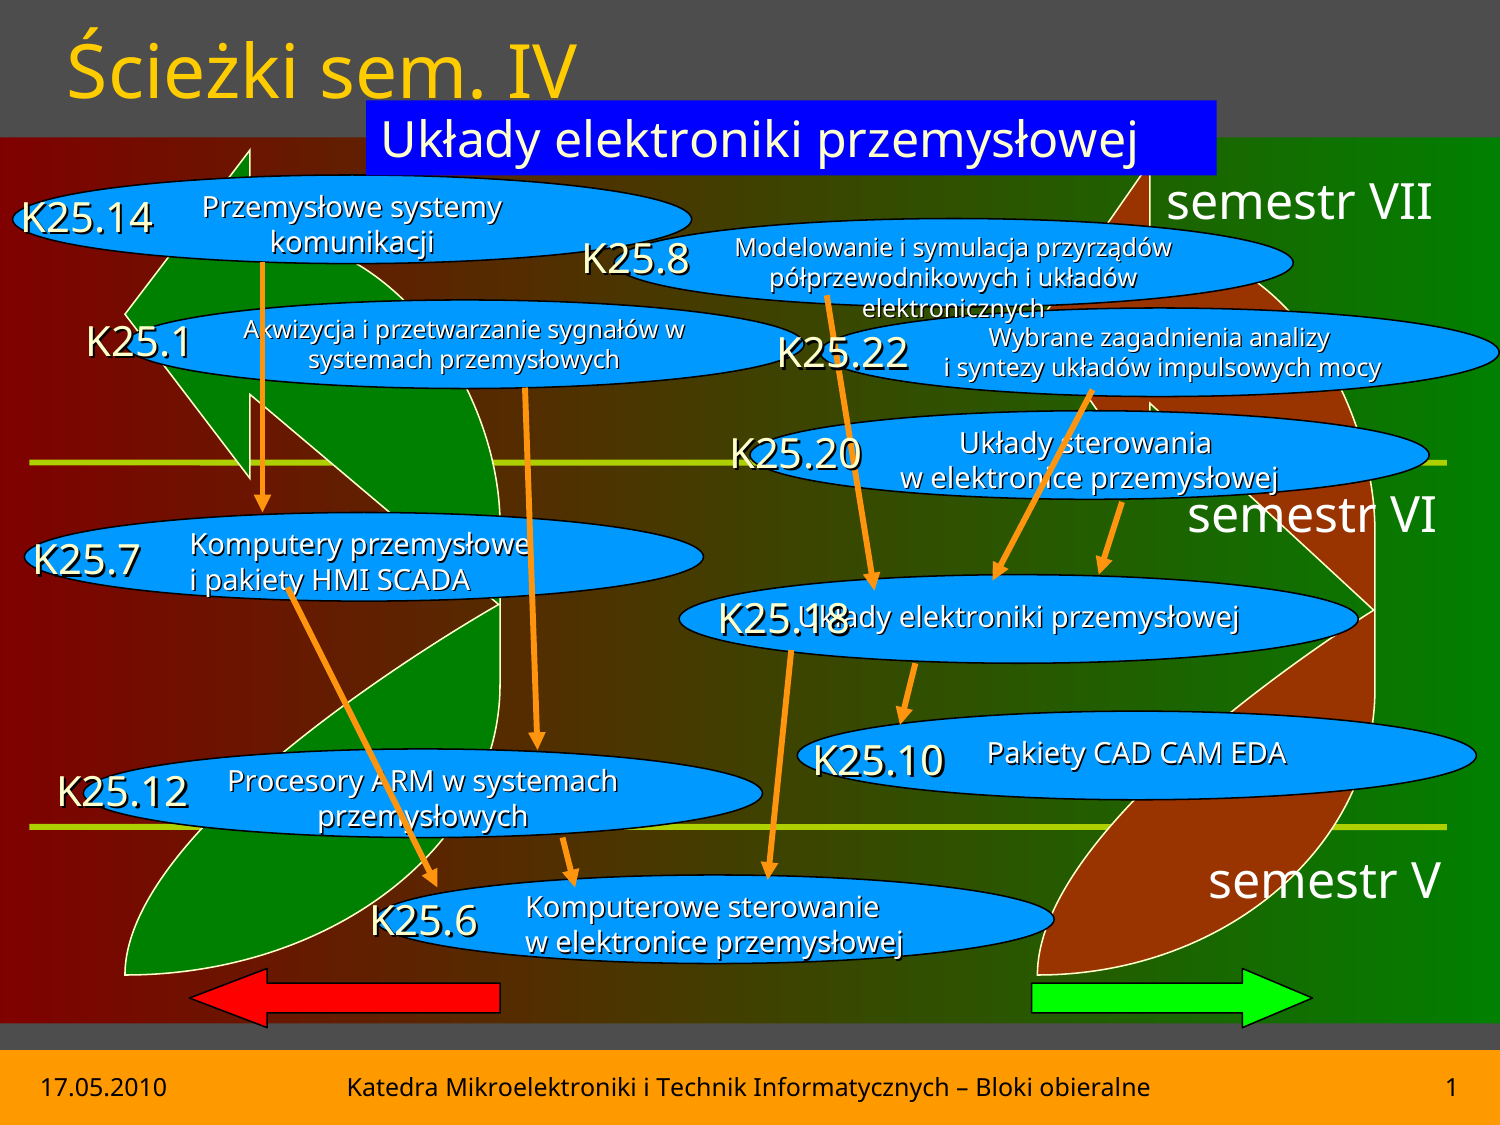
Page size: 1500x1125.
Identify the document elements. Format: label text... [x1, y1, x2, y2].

text_box Pakiety CAD CAM EDA [883, 711, 1477, 800]
text_box Akwizycja i przetwarzanie sygnałów w systemach przemysłowych [265, 299, 761, 389]
text_box Układy sterowania w elektronice przemysłowej [1040, 410, 1430, 500]
text_box [1023, 306, 1031, 311]
text_box [949, 308, 954, 317]
text_box Układy sterowania w elektronice przemysłowej [861, 410, 1078, 499]
text_box [299, 596, 537, 751]
text_box K25.18 [702, 584, 910, 650]
text_box K25.6 [354, 885, 562, 951]
text_box [941, 308, 945, 318]
text_box K25.20 [714, 419, 922, 485]
text_box K25.12 [41, 757, 249, 823]
text_box K25.14 [5, 183, 213, 248]
text_box K25.1 [70, 307, 278, 372]
text_box [984, 307, 991, 314]
text_box Procesory ARM w systemach przemysłowych [170, 749, 408, 838]
text_box [881, 307, 887, 318]
text_box semestr VII [1151, 161, 1477, 237]
text_box Układy elektroniki przemysłowej [795, 574, 1359, 664]
text_box Procesory ARM w systemach przemysłowych [373, 748, 763, 838]
text_box [904, 307, 914, 318]
text_box [832, 305, 867, 318]
text_box [0, 137, 1500, 1028]
text_box [531, 466, 868, 824]
text_box [915, 307, 921, 318]
text_box [454, 176, 1151, 226]
text_box Komputery przemysłowe i pakiety HMI SCADA [127, 512, 529, 602]
text_box Modelowanie i symulacja przyrządów półprzewodnikowych i układów elektronicznych [685, 218, 1294, 308]
text_box Wybrane zagadnienia analizy i syntezy układów impulsowych mocy [922, 307, 1500, 397]
text_box K25.7 [17, 525, 225, 591]
text_box Układy elektroniki przemysłowej [366, 100, 1217, 176]
text_box [923, 307, 934, 318]
text_box semestr V [1193, 840, 1477, 916]
text_box Przemysłowe systemy komunikacji [93, 174, 692, 264]
text_box [417, 830, 769, 885]
text_box Układy elektroniki przemysłowej [679, 602, 702, 635]
text_box [862, 489, 1031, 578]
text_box K25.8 [566, 224, 774, 290]
text_box [529, 367, 843, 459]
text_box [867, 306, 879, 318]
text_box [1043, 137, 1500, 351]
text_box semestr VI [1172, 474, 1477, 550]
text_box K25.22 [761, 318, 969, 384]
text_box [887, 307, 899, 318]
text_box Komputery przemysłowe i pakiety HMI SCADA [533, 518, 704, 595]
title Ścieżki sem. IV [52, 12, 1469, 127]
text_box [845, 384, 1085, 419]
text_box K25.10 [797, 726, 1004, 792]
text_box [971, 307, 984, 315]
text_box [265, 254, 827, 322]
text_box Komputerowe sterowanie w elektronice przemysłowej [477, 874, 1055, 964]
